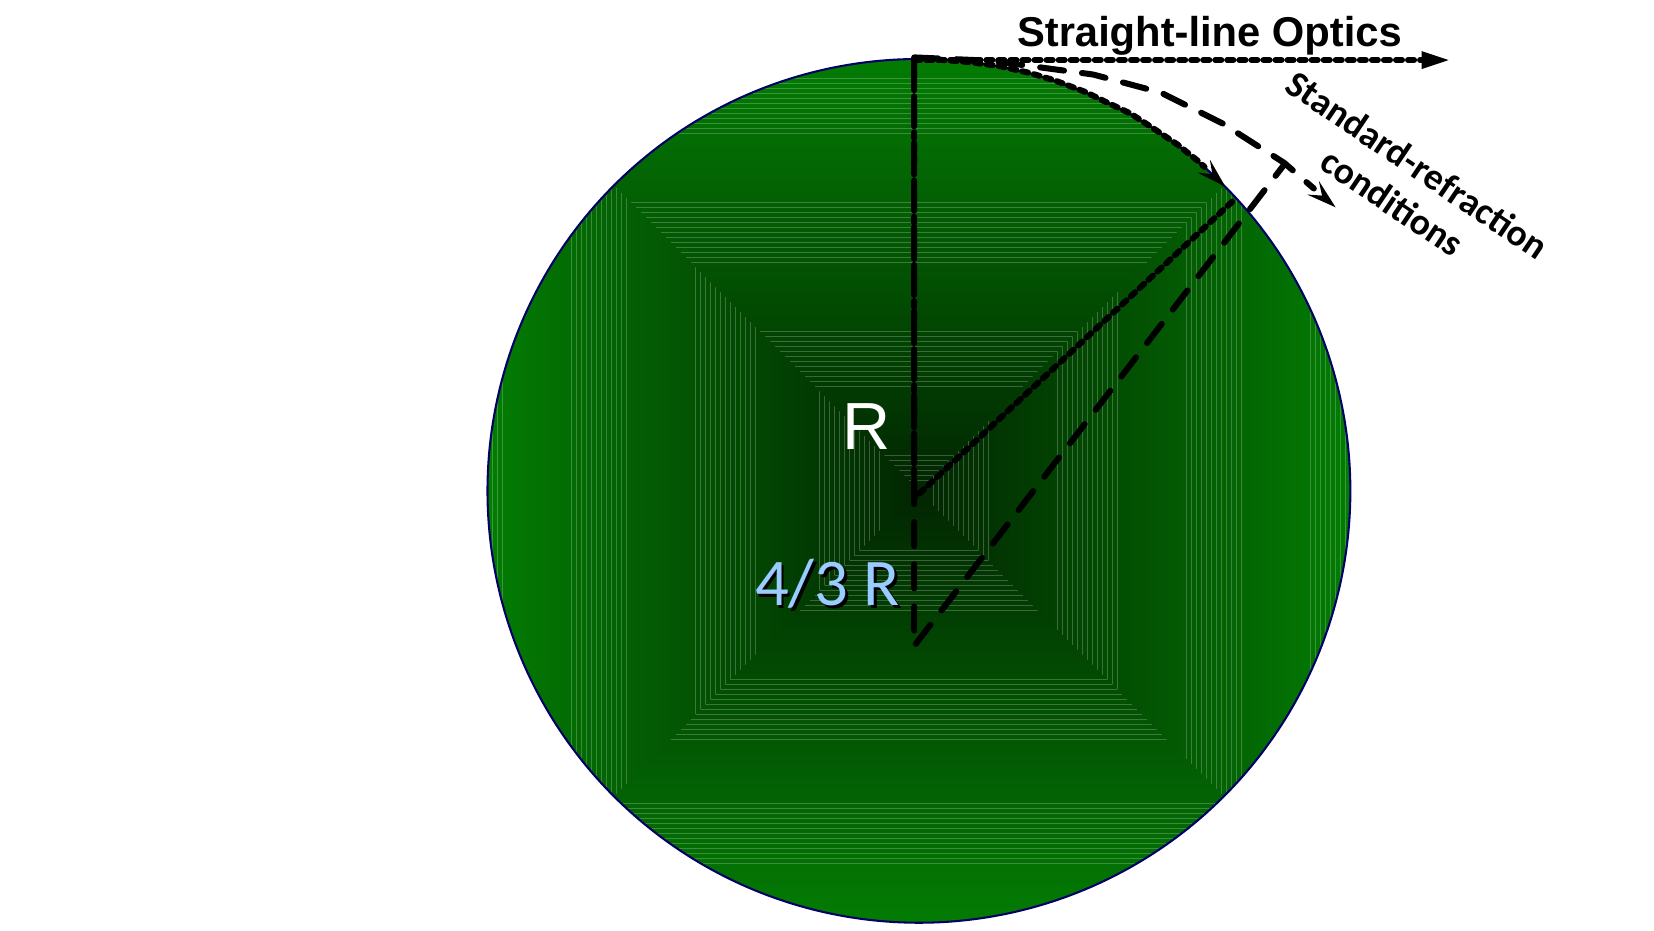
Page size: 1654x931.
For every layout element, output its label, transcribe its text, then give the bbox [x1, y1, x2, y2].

text_box [487, 59, 1351, 923]
text_box Straight-line Optics [1001, 0, 1418, 63]
text_box Standard-refraction conditions [1236, 44, 1575, 320]
text_box R [826, 374, 906, 471]
text_box 4/3 R [740, 531, 916, 627]
